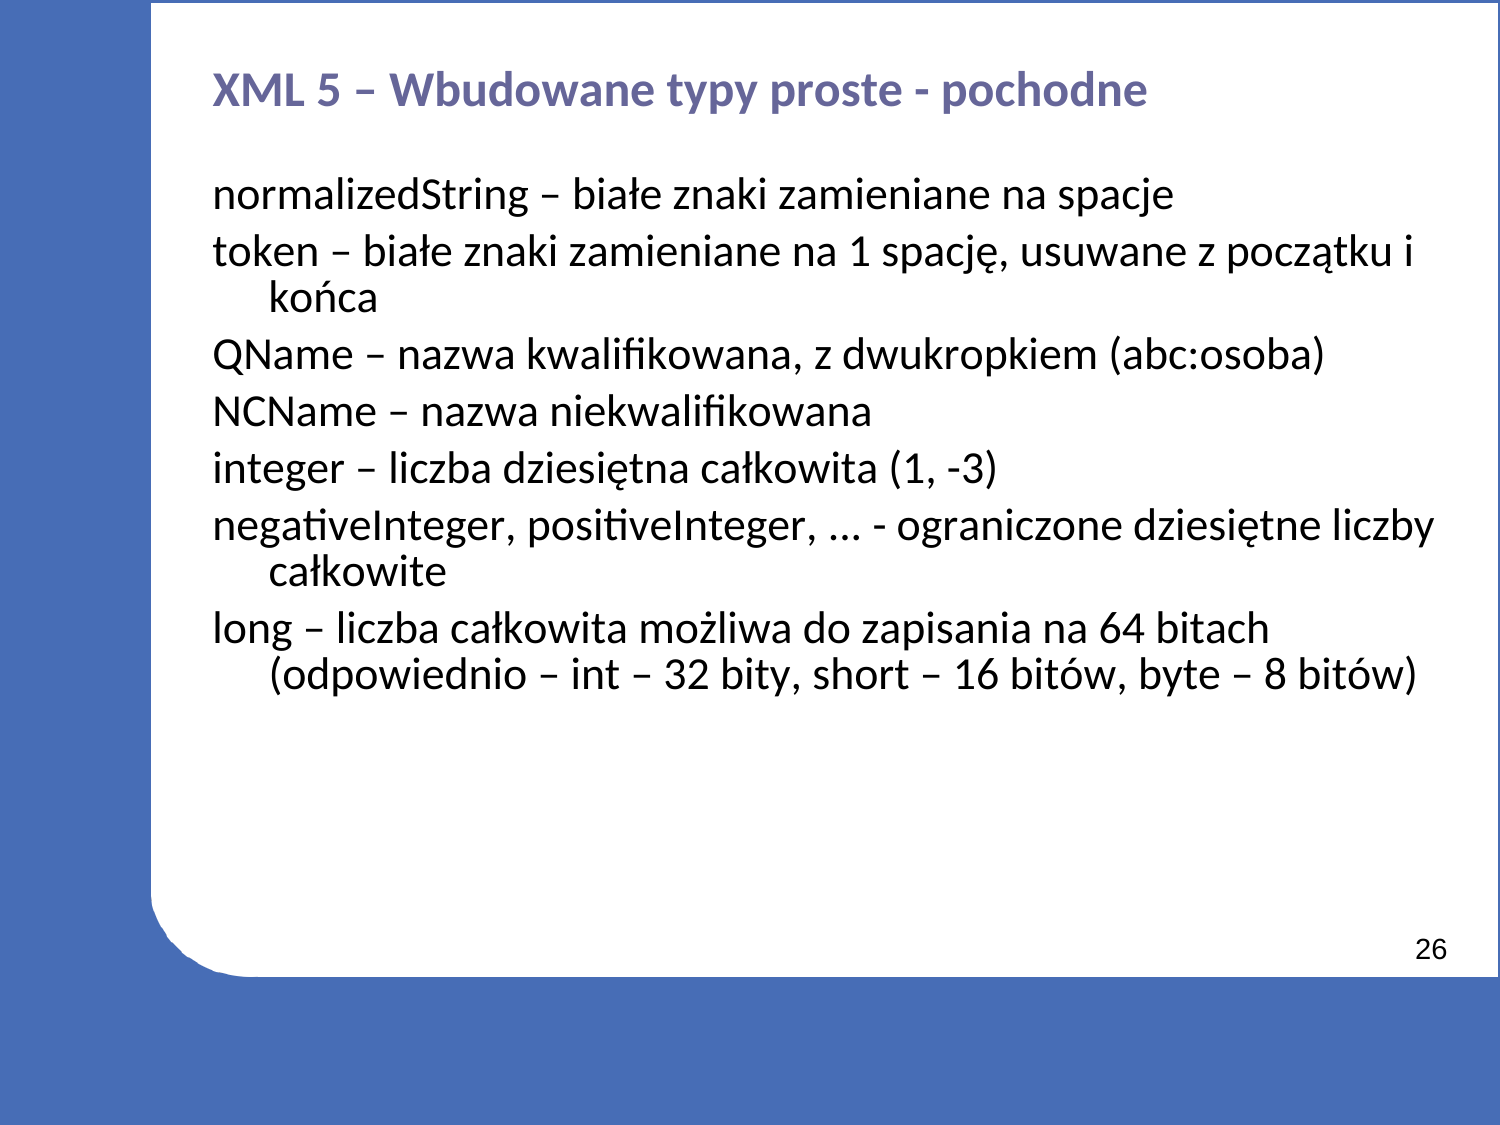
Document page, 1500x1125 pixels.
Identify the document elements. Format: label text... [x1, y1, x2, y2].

title XML 5 – Wbudowane typy proste - pochodne [212, 24, 1447, 164]
picture [0, 0, 1500, 1125]
list normalizedString – białe znaki zamieniane na spacje token – białe znaki zamieniane na 1 spację, usuwane z początku i końca QName – nazwa kwalifikowana, z dwukropkiem (abc:osoba) NCName – nazwa niekwalifikowana integer – liczba dziesiętna całkowita (1, -3) negativeInteger, positiveInteger, ... - ograniczone dziesiętne liczby całkowite long – liczba całkowita możliwa do zapisania na 64 bitach (odpowiednio – int – 32 bity, short – 16 bitów, byte – 8 bitów) [212, 174, 1448, 911]
